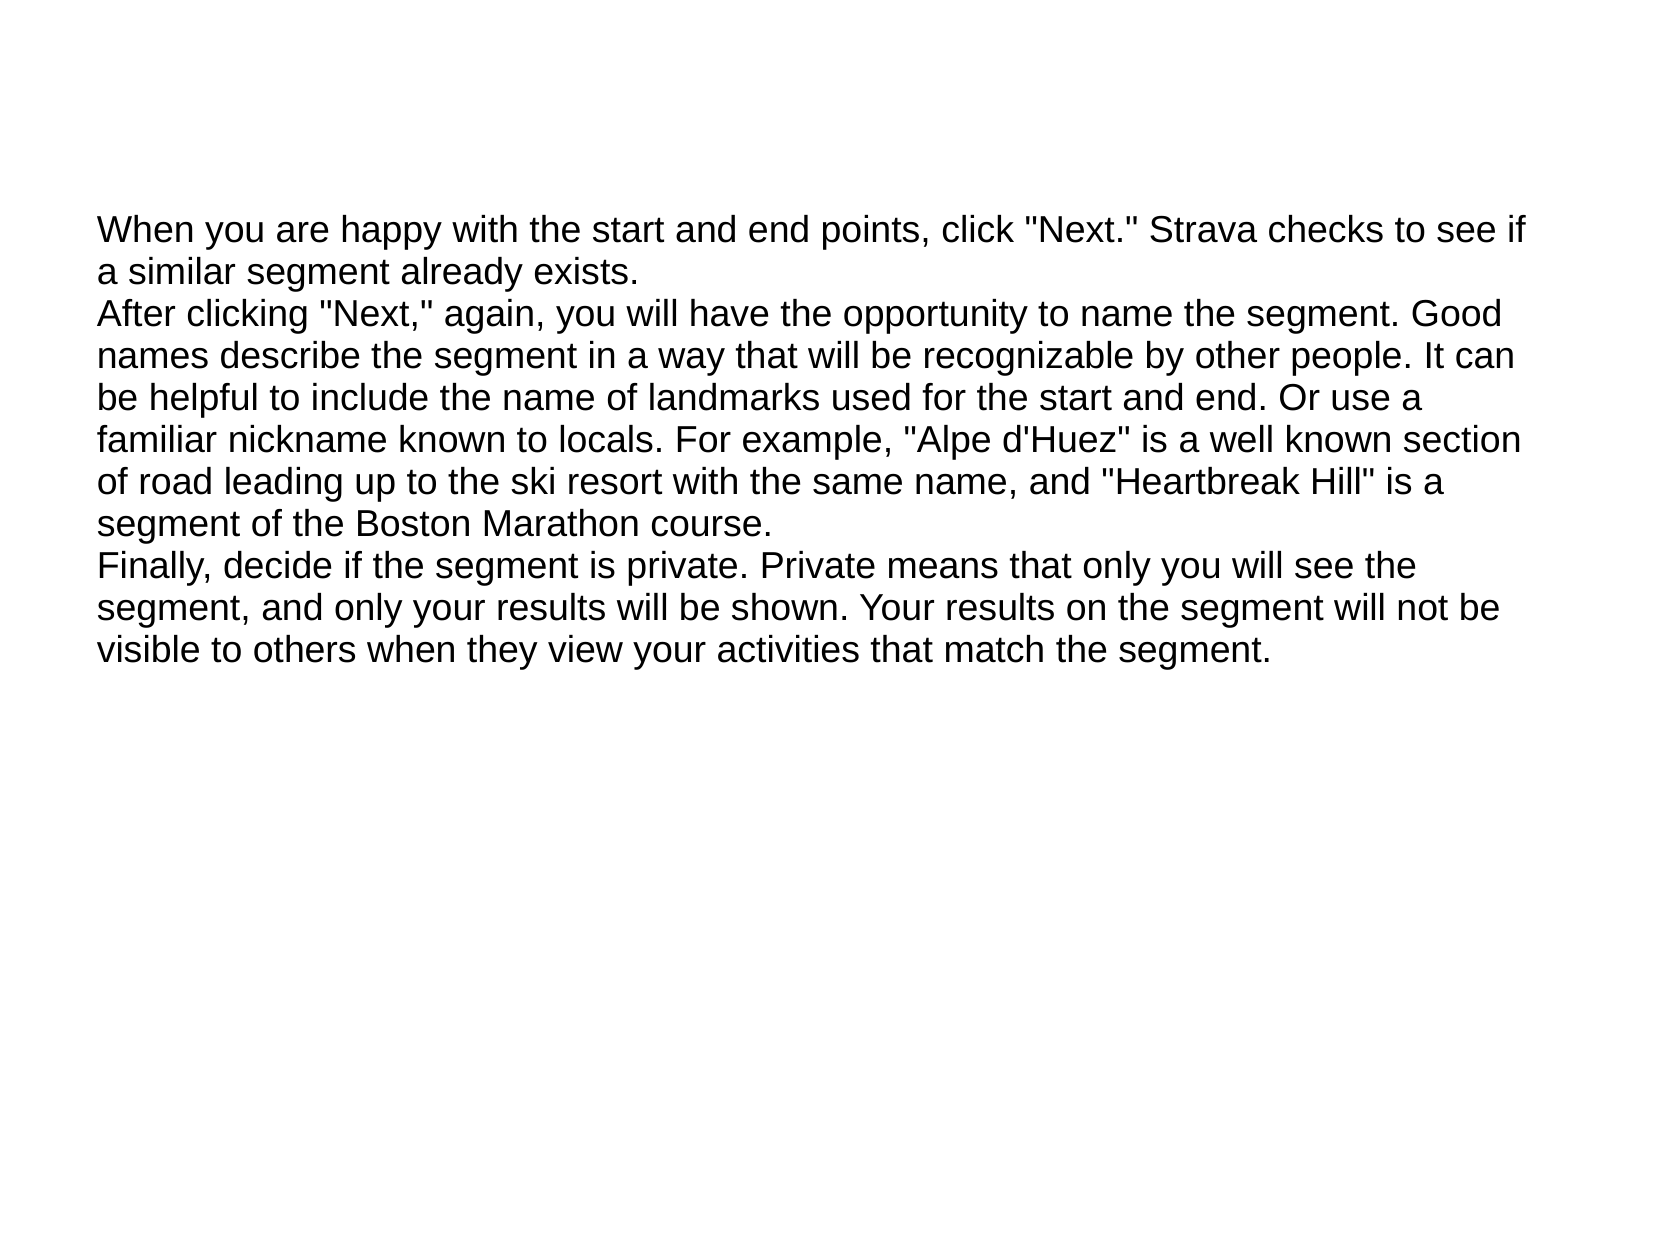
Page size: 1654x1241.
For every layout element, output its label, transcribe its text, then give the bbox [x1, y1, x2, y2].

text_box When you are happy with the start and end points, click "Next." Strava checks to see if a similar segment already exists. After clicking "Next," again, you will have the opportunity to name the segment. Good names describe the segment in a way that will be recognizable by other people. It can be helpful to include the name of landmarks used for the start and end. Or use a familiar nickname known to locals. For example, "Alpe d'Huez" is a well known section of road leading up to the ski resort with the same name, and "Heartbreak Hill" is a segment of the Boston Marathon course. Finally, decide if the segment is private. Private means that only you will see the segment, and only your results will be shown. Your results on the segment will not be visible to others when they view your activities that match the segment. [82, 200, 1560, 679]
